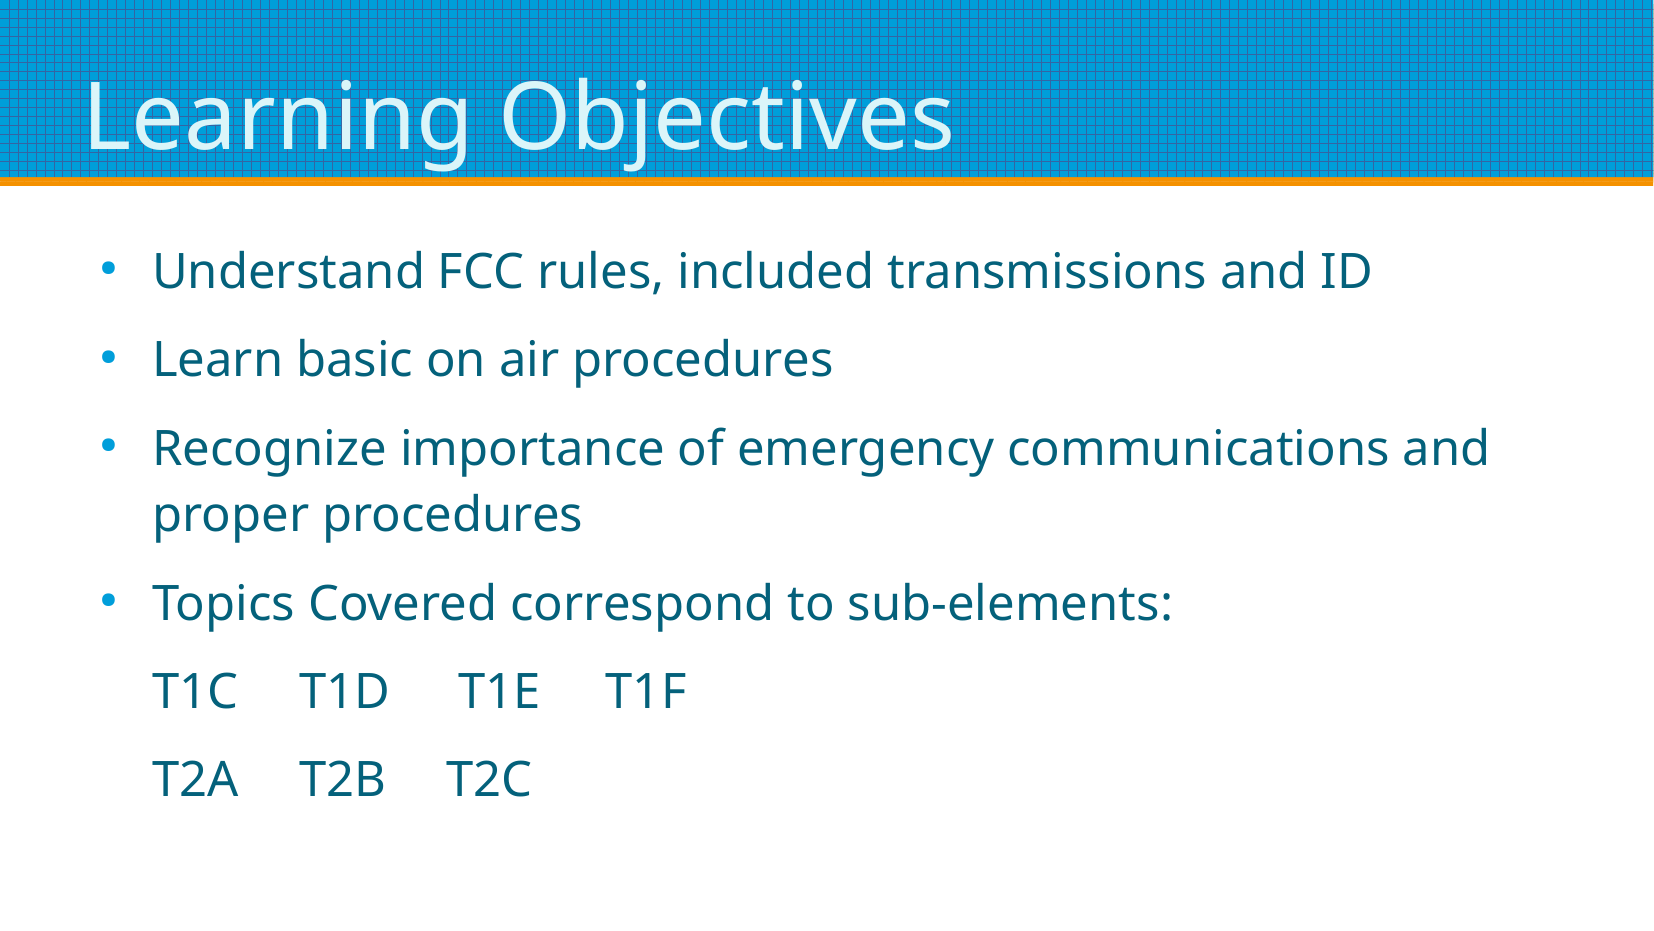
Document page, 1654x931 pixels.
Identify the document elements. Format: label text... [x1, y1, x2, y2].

list Understand FCC rules, included transmissions and ID Learn basic on air procedures Recognize importance of emergency communications and proper procedures Topics Covered correspond to sub-elements: T1C T1D T1E T1F T2A T2B T2C [82, 236, 1571, 813]
title Learning Objectives [82, 14, 1571, 178]
